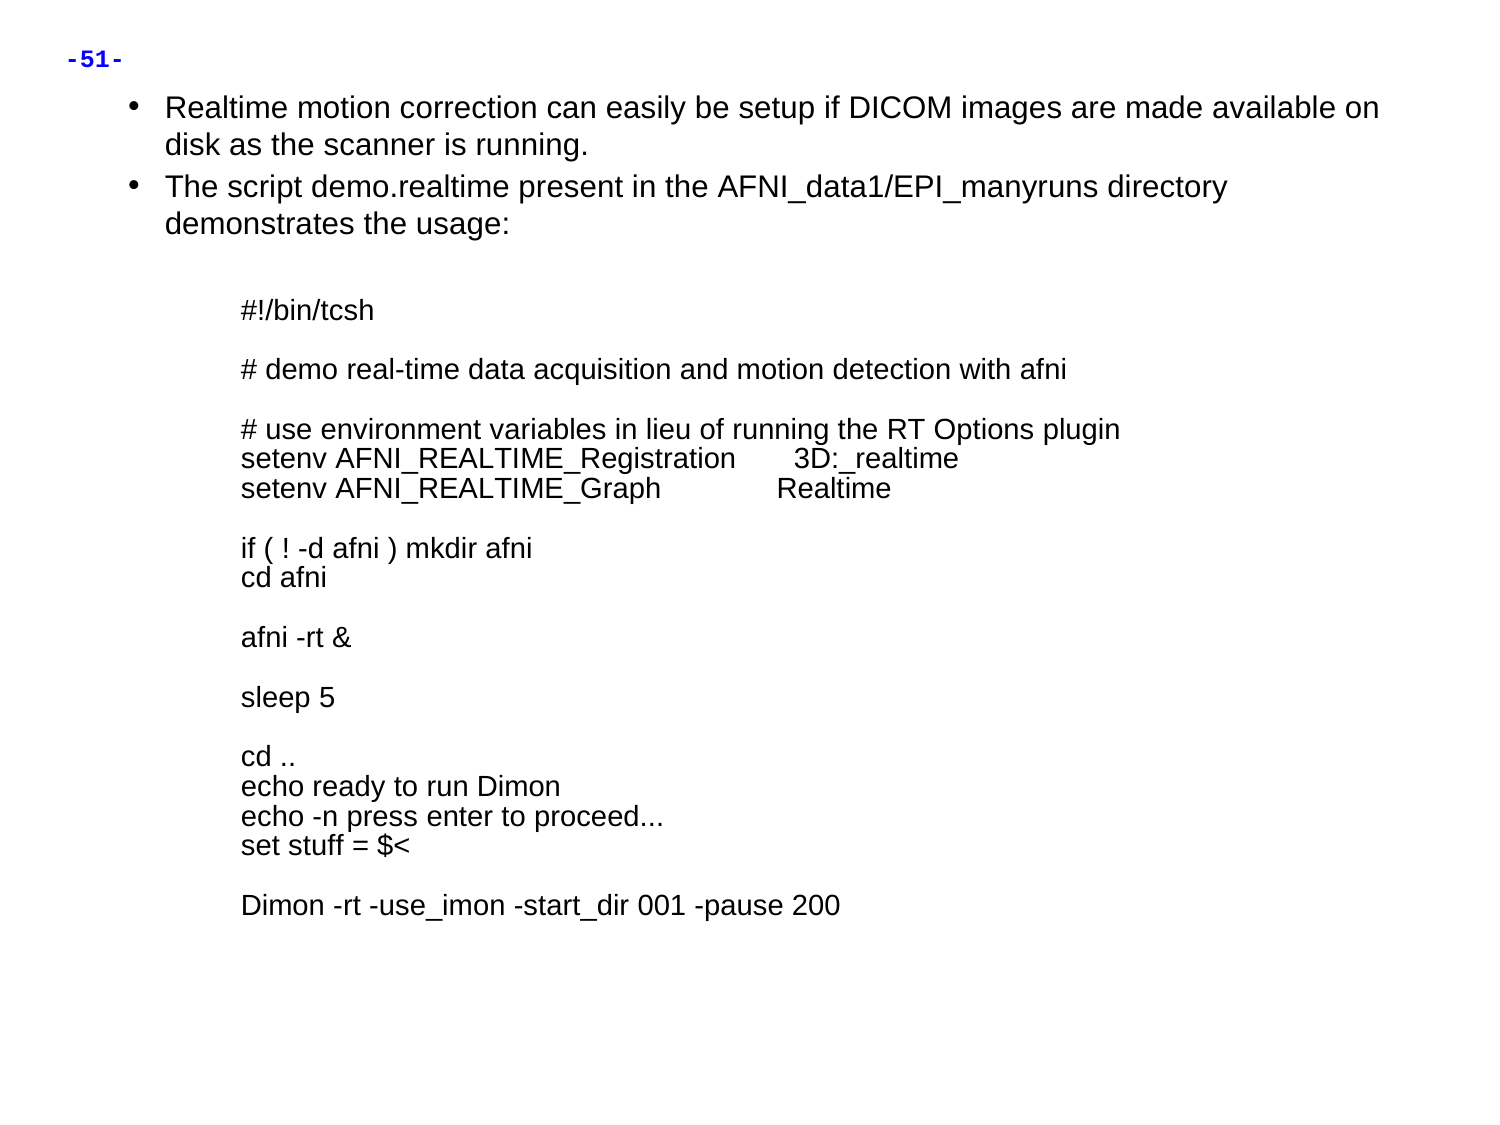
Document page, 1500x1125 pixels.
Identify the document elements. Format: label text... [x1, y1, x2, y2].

text_box Realtime motion correction can easily be setup if DICOM images are made available on disk as the scanner is running. The script demo.realtime present in the AFNI_data1/EPI_manyruns directory demonstrates the usage: #!/bin/tcsh # demo real-time data acquisition and motion detection with afni # use environment variables in lieu of running the RT Options plugin setenv AFNI_REALTIME_Registration 3D:_realtime setenv AFNI_REALTIME_Graph Realtime if ( ! -d afni ) mkdir afni cd afni afni -rt & sleep 5 cd .. echo ready to run Dimon echo -n press enter to proceed... set stuff = $< Dimon -rt -use_imon -start_dir 001 -pause 200 [112, 79, 1438, 1075]
